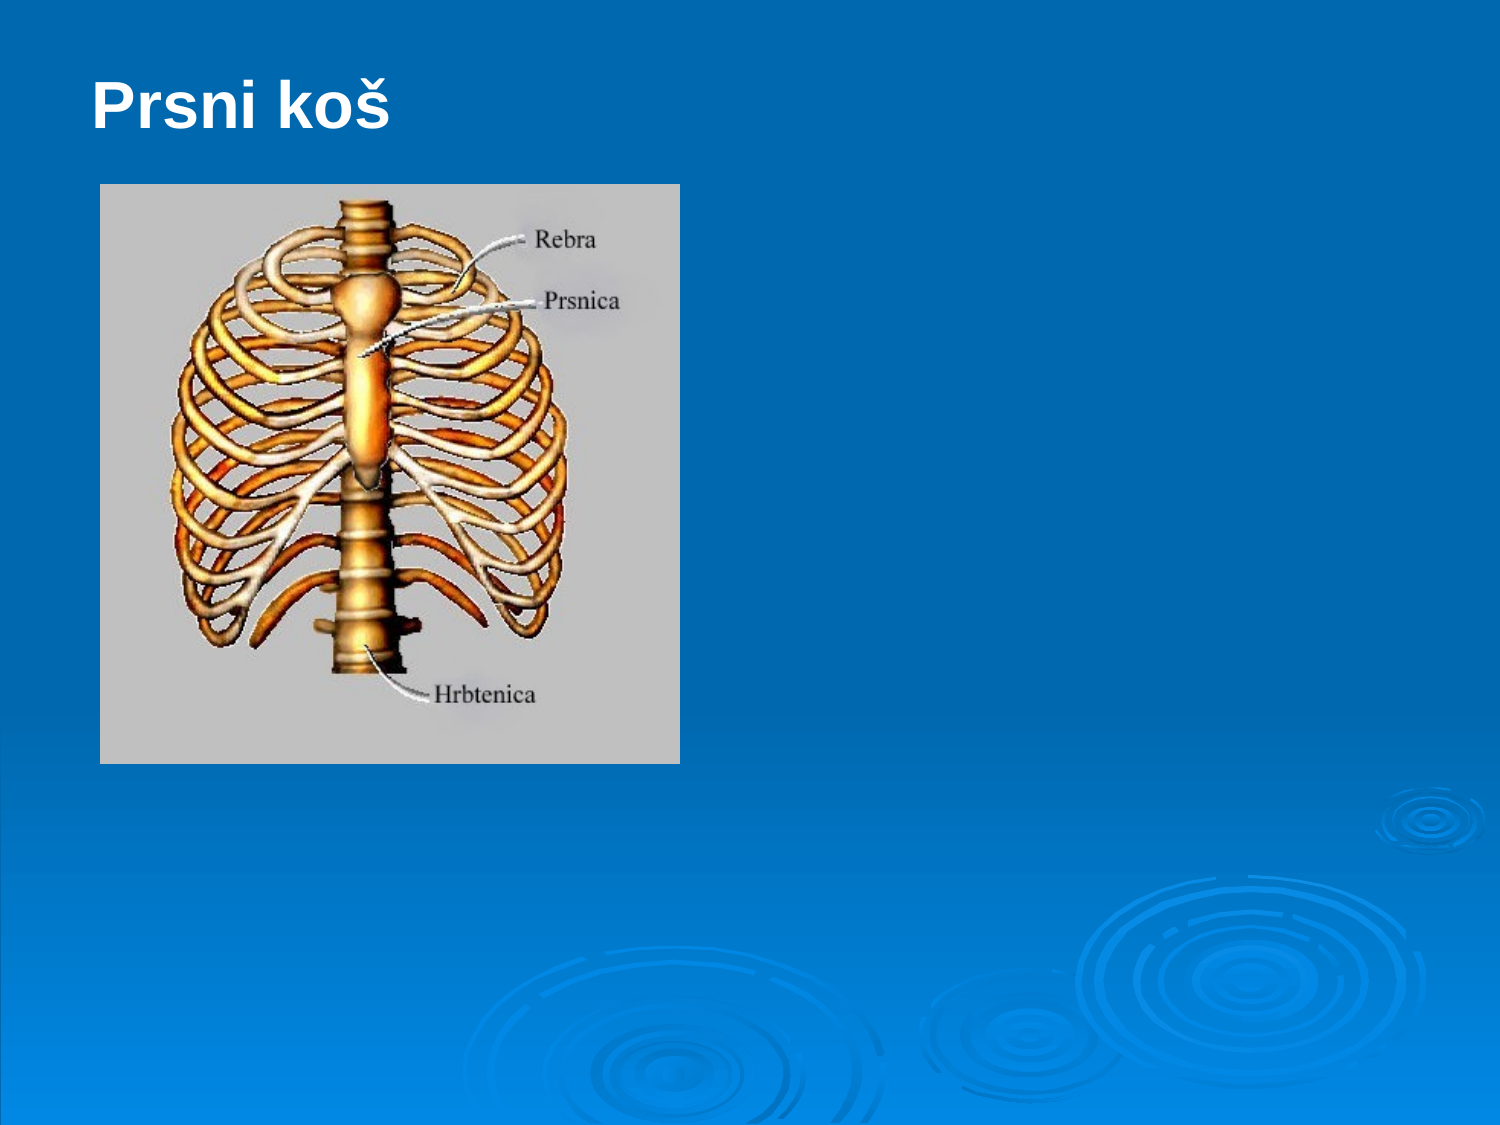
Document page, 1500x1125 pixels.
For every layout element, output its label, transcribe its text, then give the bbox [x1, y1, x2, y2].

list Prsni koš [76, 54, 1427, 798]
picture [100, 184, 680, 764]
